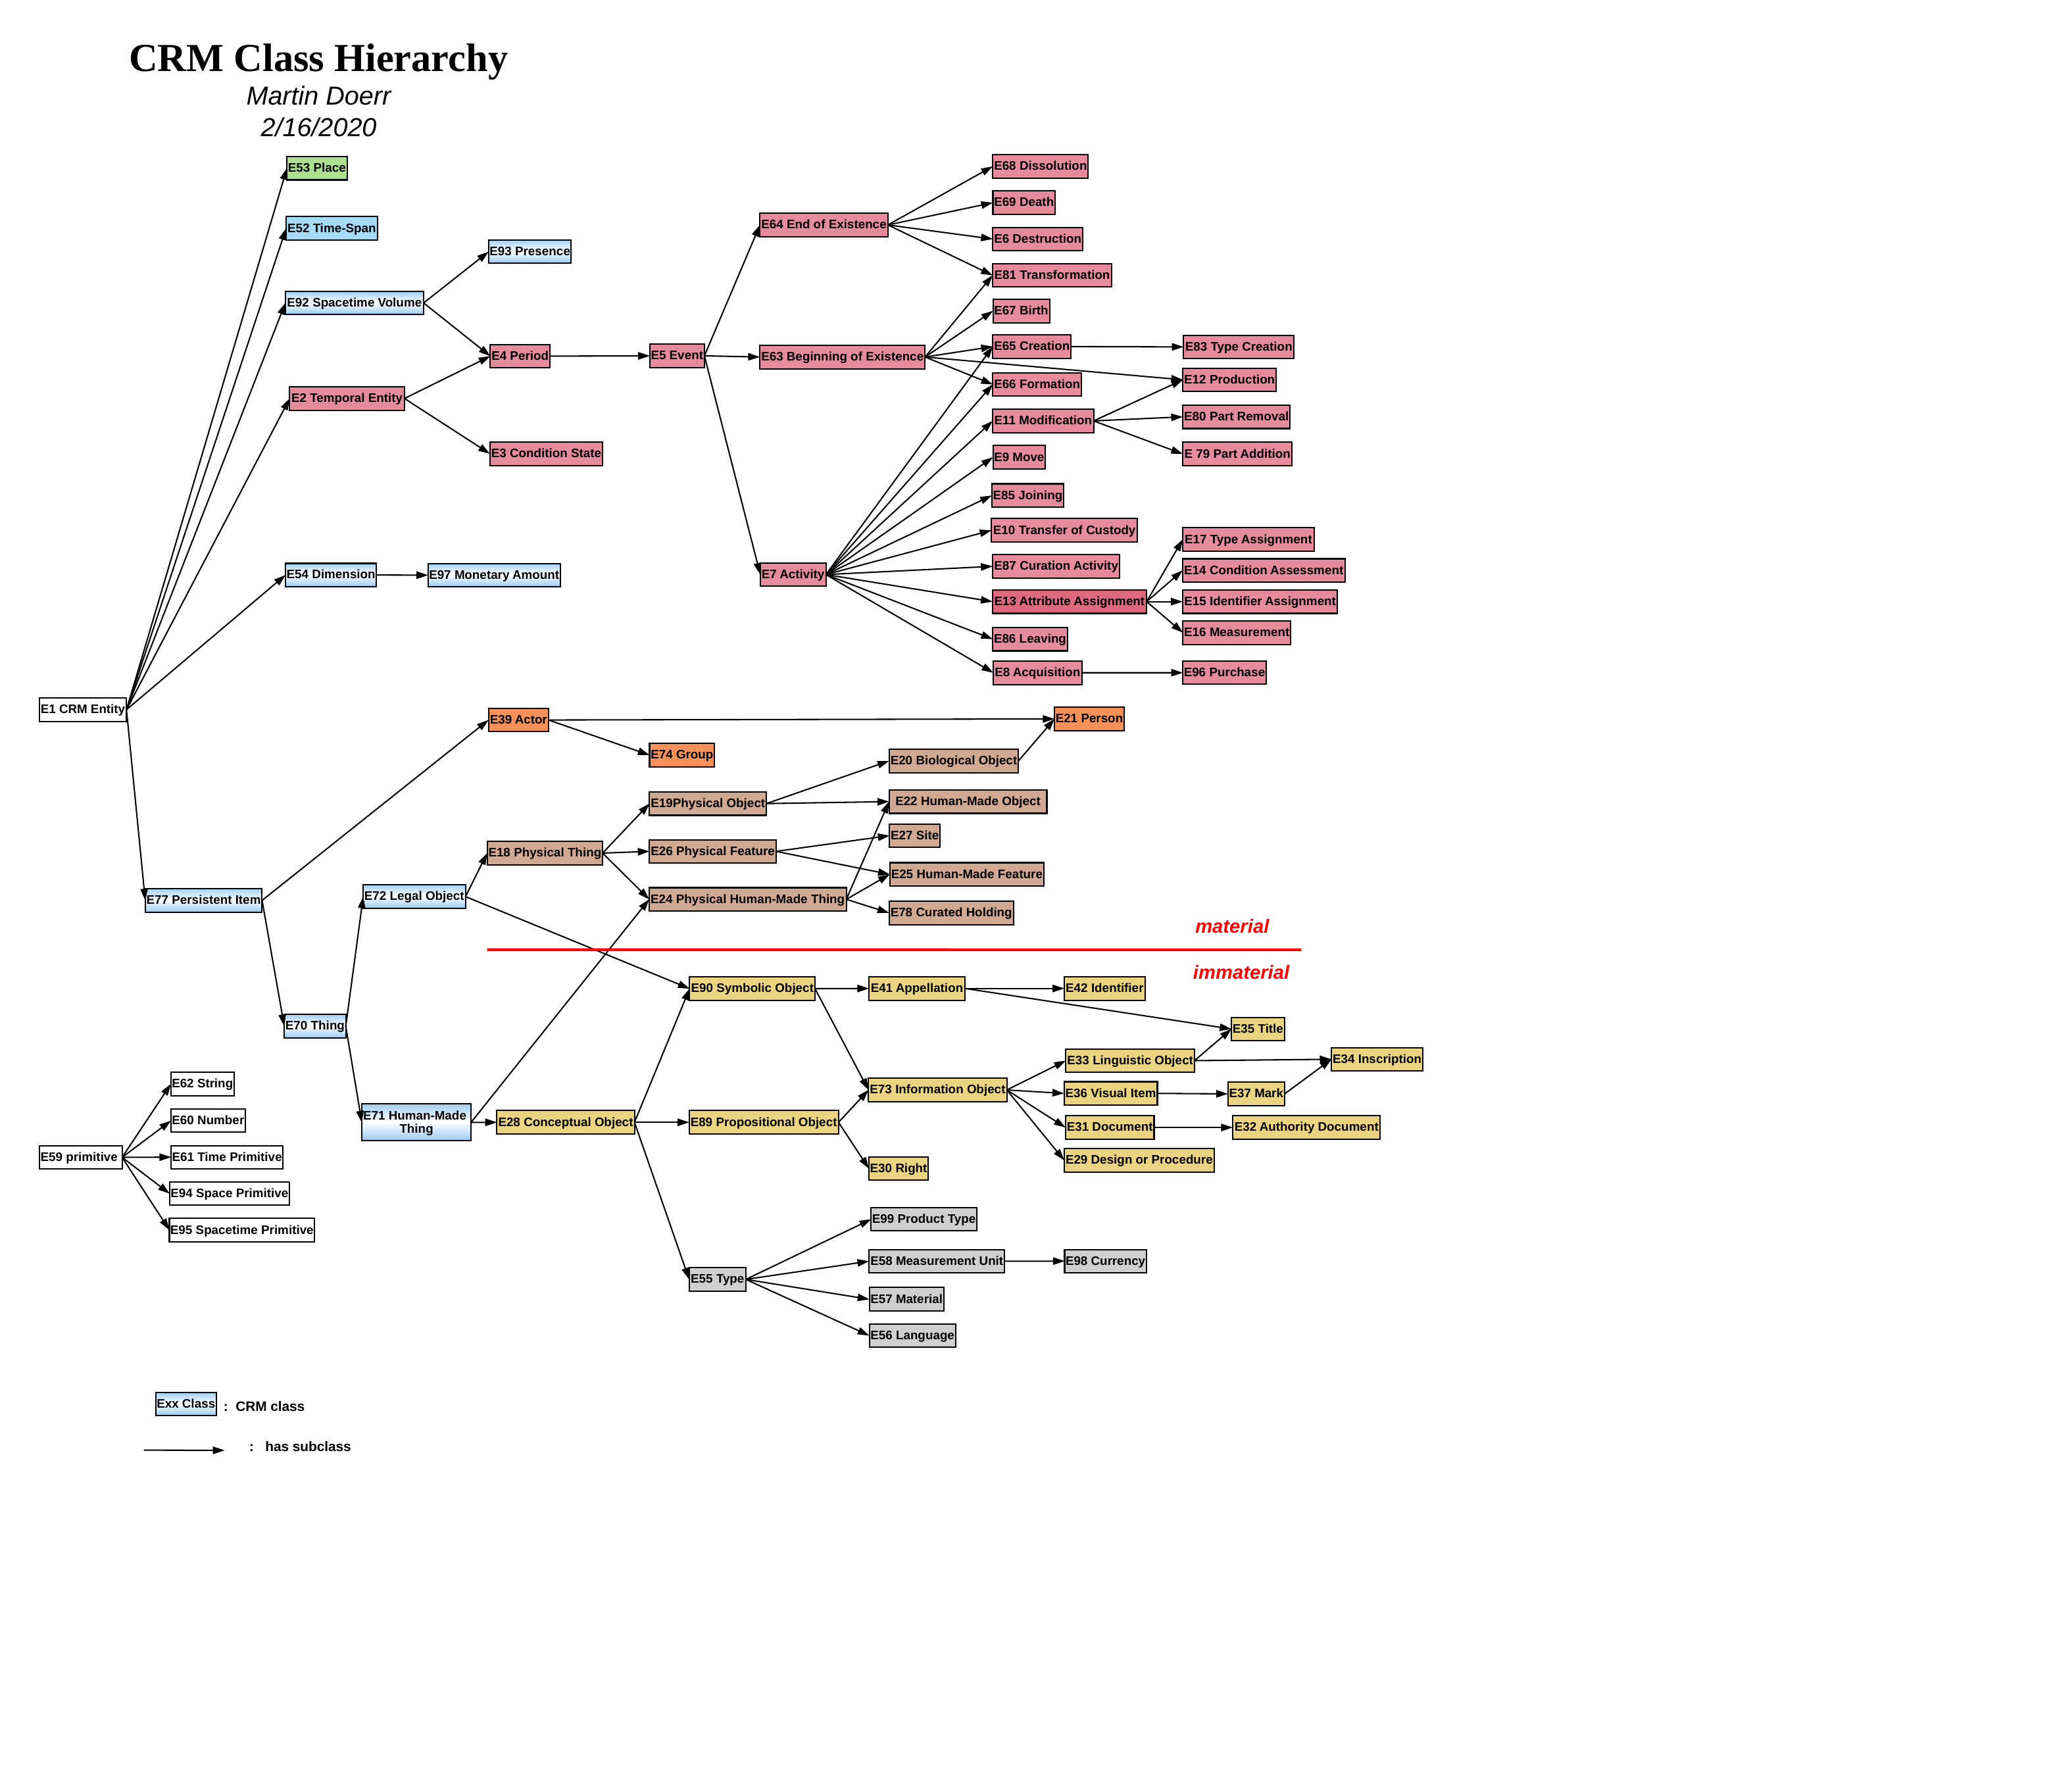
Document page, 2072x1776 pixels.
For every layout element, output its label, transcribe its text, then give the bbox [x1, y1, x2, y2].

text_box E12 Production [1183, 368, 1277, 392]
text_box E71 Human-Made Thing [362, 1104, 472, 1141]
text_box E42 Identifier [1064, 976, 1145, 1000]
text_box E67 Birth [993, 299, 1050, 323]
text_box E28 Conceptual Object [497, 1110, 635, 1135]
text_box E34 Inscription [1331, 1047, 1423, 1072]
text_box E77 Persistent Item [145, 889, 262, 912]
text_box E24 Physical Human-Made Thing [649, 887, 847, 912]
text_box E26 Physical Feature [649, 839, 776, 864]
text_box E35 Title [1231, 1017, 1285, 1041]
text_box E87 Curation Activity [993, 555, 1120, 578]
text_box E1 CRM Entity [39, 698, 127, 722]
text_box E3 Condition State [489, 442, 603, 466]
text_box immaterial [1183, 954, 1308, 989]
text_box E41 Appellation [869, 976, 965, 1000]
text_box E56 Language [869, 1323, 956, 1348]
text_box E53 Place [287, 156, 347, 180]
text_box E58 Measurement Unit [869, 1249, 1005, 1273]
text_box CRM Class Hierarchy Martin Doerr 2/16/2020 [117, 26, 520, 148]
text_box E94 Space Primitive [170, 1182, 289, 1205]
text_box E31 Document [1065, 1116, 1154, 1139]
text_box E10 Transfer of Custody [991, 518, 1138, 543]
text_box E89 Propositional Object [689, 1110, 839, 1135]
text_box E63 Beginning of Existence [760, 345, 925, 369]
text_box E86 Leaving [993, 627, 1068, 651]
text_box E2 Temporal Entity [289, 387, 405, 410]
text_box E60 Number [171, 1109, 245, 1132]
text_box E92 Spacetime Volume [285, 291, 424, 315]
text_box E90 Symbolic Object [689, 977, 816, 1000]
text_box E25 Human-Made Feature [889, 862, 1045, 887]
text_box E 79 Part Addition [1183, 442, 1293, 466]
text_box E19Physical Object [649, 791, 767, 816]
text_box E6 Destruction [993, 227, 1083, 251]
text_box E64 End of Existence [760, 213, 888, 237]
text_box E20 Biological Object [889, 749, 1019, 773]
text_box E30 Right [869, 1156, 929, 1181]
text_box E54 Dimension [285, 563, 376, 587]
text_box material [1185, 909, 1287, 943]
text_box E11 Modification [993, 409, 1094, 433]
text_box E9 Move [993, 445, 1046, 469]
text_box E70 Thing [284, 1014, 346, 1038]
text_box E97 Monetary Amount [428, 564, 560, 587]
text_box E21 Person [1054, 707, 1125, 731]
text_box E15 Identifier Assignment [1182, 589, 1338, 614]
text_box E55 Type [689, 1268, 746, 1291]
text_box E57 Material [869, 1287, 945, 1312]
text_box E27 Site [889, 824, 941, 848]
text_box E62 String [171, 1072, 234, 1096]
text_box E78 Curated Holding [889, 901, 1014, 925]
text_box E83 Type Creation [1183, 335, 1295, 359]
text_box E16 Measurement [1183, 620, 1291, 645]
text_box E36 Visual Item [1064, 1081, 1158, 1106]
text_box E98 Currency [1065, 1250, 1147, 1273]
text_box E14 Condition Assessment [1182, 558, 1345, 583]
text_box E52 Time-Span [286, 216, 378, 241]
text_box E74 Group [649, 743, 715, 767]
text_box : CRM class [213, 1393, 316, 1419]
text_box E96 Purchase [1183, 661, 1266, 684]
text_box E93 Presence [489, 240, 571, 263]
text_box E37 Mark [1227, 1082, 1285, 1106]
text_box E13 Attribute Assignment [992, 589, 1147, 614]
text_box E99 Product Type [871, 1208, 977, 1231]
text_box E18 Physical Thing [487, 841, 603, 865]
text_box E81 Transformation [993, 263, 1112, 287]
text_box E17 Type Assignment [1183, 528, 1314, 551]
text_box E7 Activity [760, 562, 826, 587]
text_box E59 primitive [39, 1146, 122, 1169]
text_box E95 Spacetime Primitive [169, 1218, 314, 1242]
text_box E32 Authority Document [1233, 1116, 1381, 1139]
text_box E33 Linguistic Object [1066, 1048, 1195, 1073]
text_box : has subclass [239, 1433, 363, 1460]
text_box E29 Design or Procedure [1064, 1148, 1215, 1172]
text_box E80 Part Removal [1183, 405, 1291, 429]
text_box E8 Acquisition [993, 660, 1082, 685]
text_box E5 Event [649, 344, 704, 368]
text_box E4 Period [490, 344, 550, 368]
text_box E65 Creation [993, 335, 1072, 358]
text_box E39 Actor [488, 708, 549, 732]
text_box Exx Class [155, 1392, 216, 1416]
text_box E61 Time Primitive [171, 1146, 283, 1169]
text_box E73 Information Object [868, 1078, 1007, 1102]
text_box E68 Dissolution [993, 155, 1089, 178]
text_box E66 Formation [993, 372, 1081, 397]
text_box E72 Legal Object [363, 885, 466, 908]
text_box E69 Death [993, 191, 1056, 214]
text_box E85 Joining [991, 483, 1064, 508]
text_box E22 Human-Made Object [889, 789, 1047, 814]
